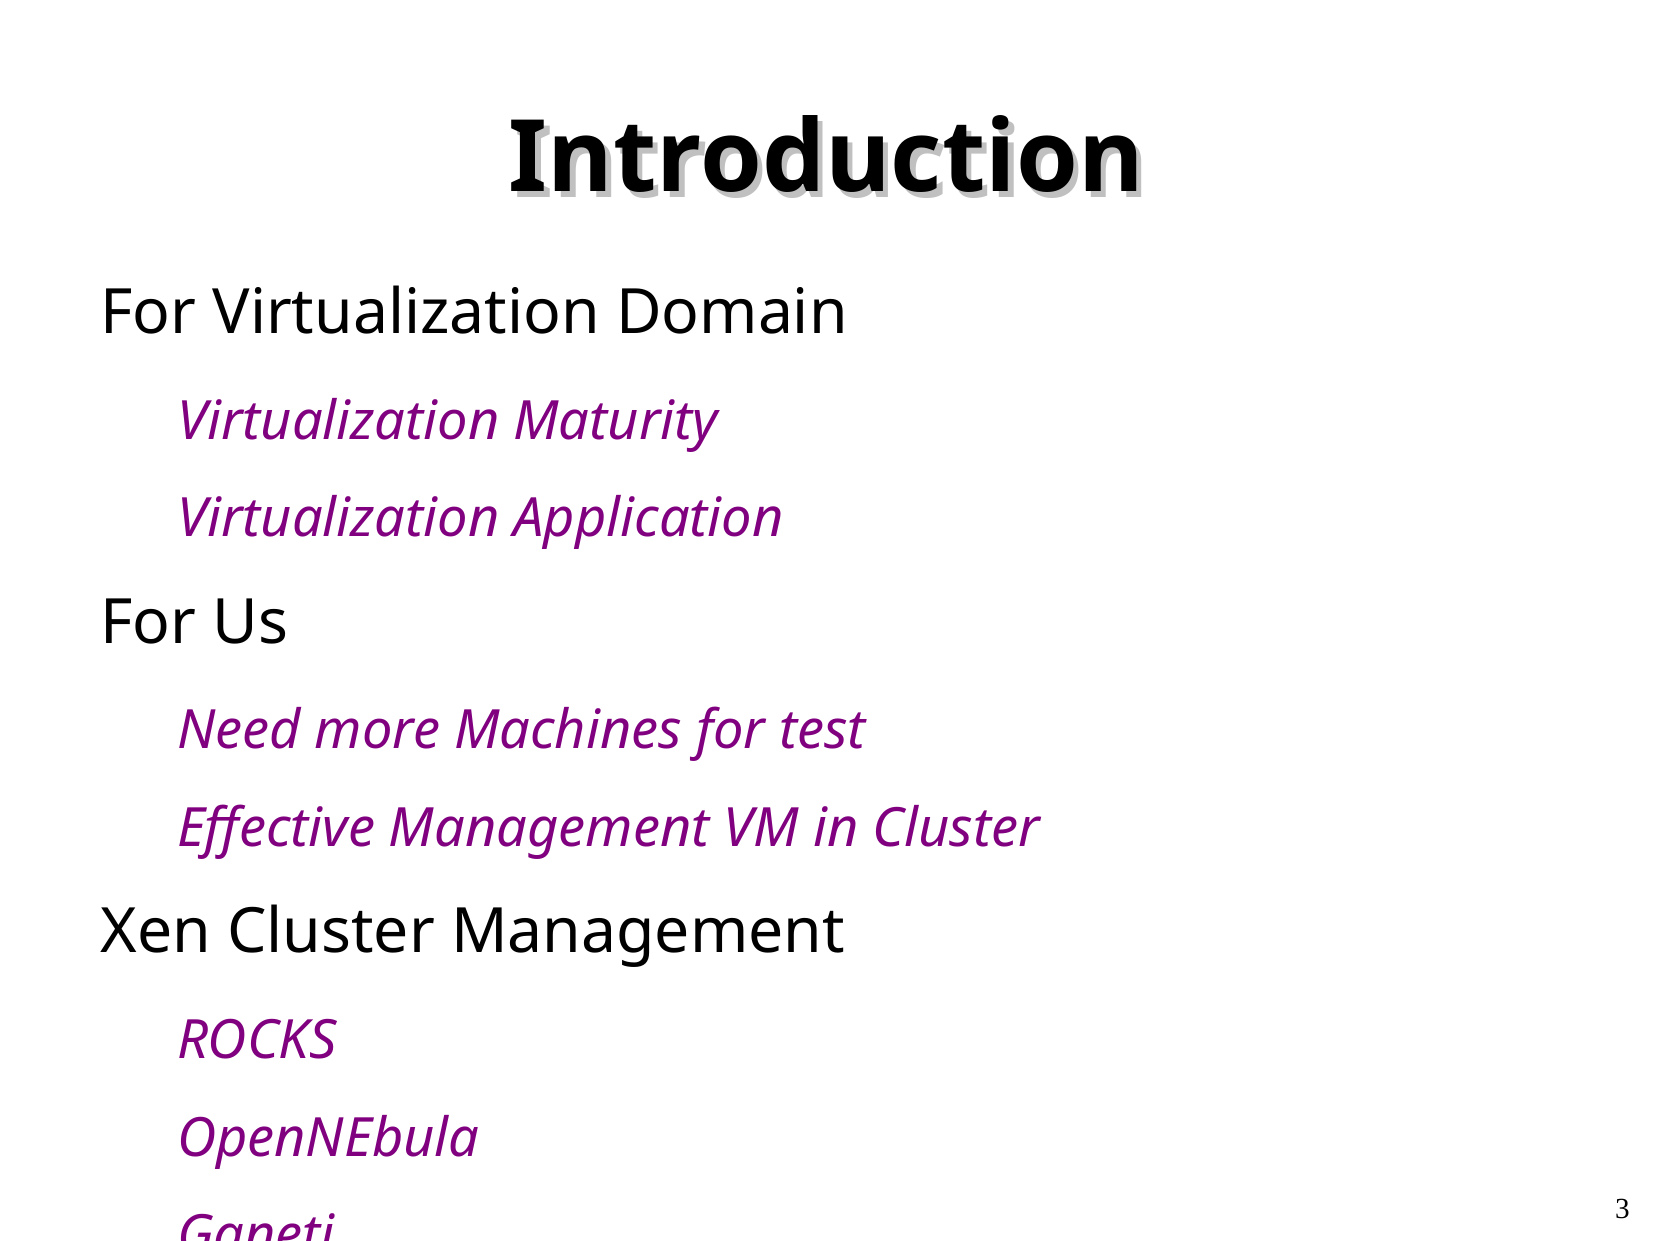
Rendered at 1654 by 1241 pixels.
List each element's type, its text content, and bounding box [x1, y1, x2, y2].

list For Virtualization Domain Virtualization Maturity Virtualization Application For Us Need more Machines for test Effective Management VM in Cluster Xen Cluster Management ROCKS OpenNEbula Ganeti [82, 266, 1571, 1199]
title Introduction [82, 49, 1571, 257]
